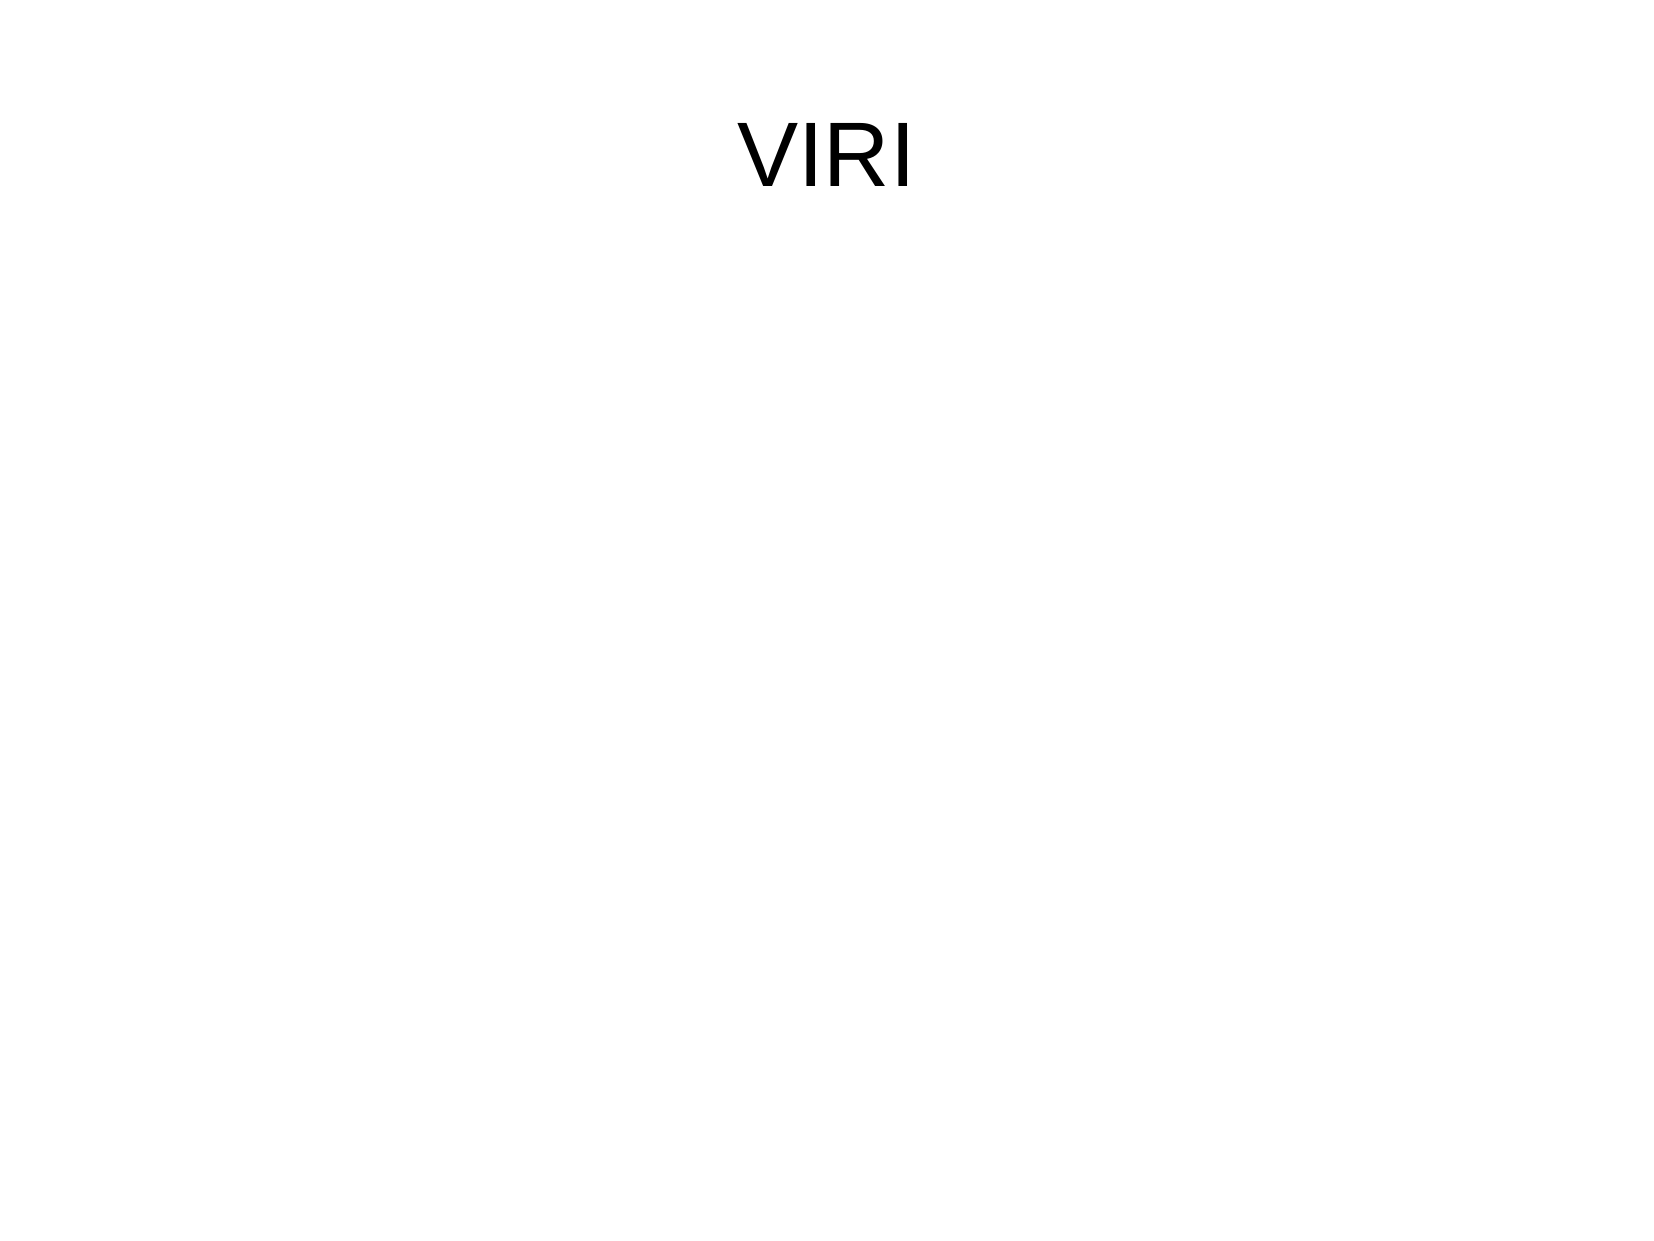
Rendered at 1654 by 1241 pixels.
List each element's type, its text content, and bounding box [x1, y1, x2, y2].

title VIRI [82, 56, 1571, 249]
